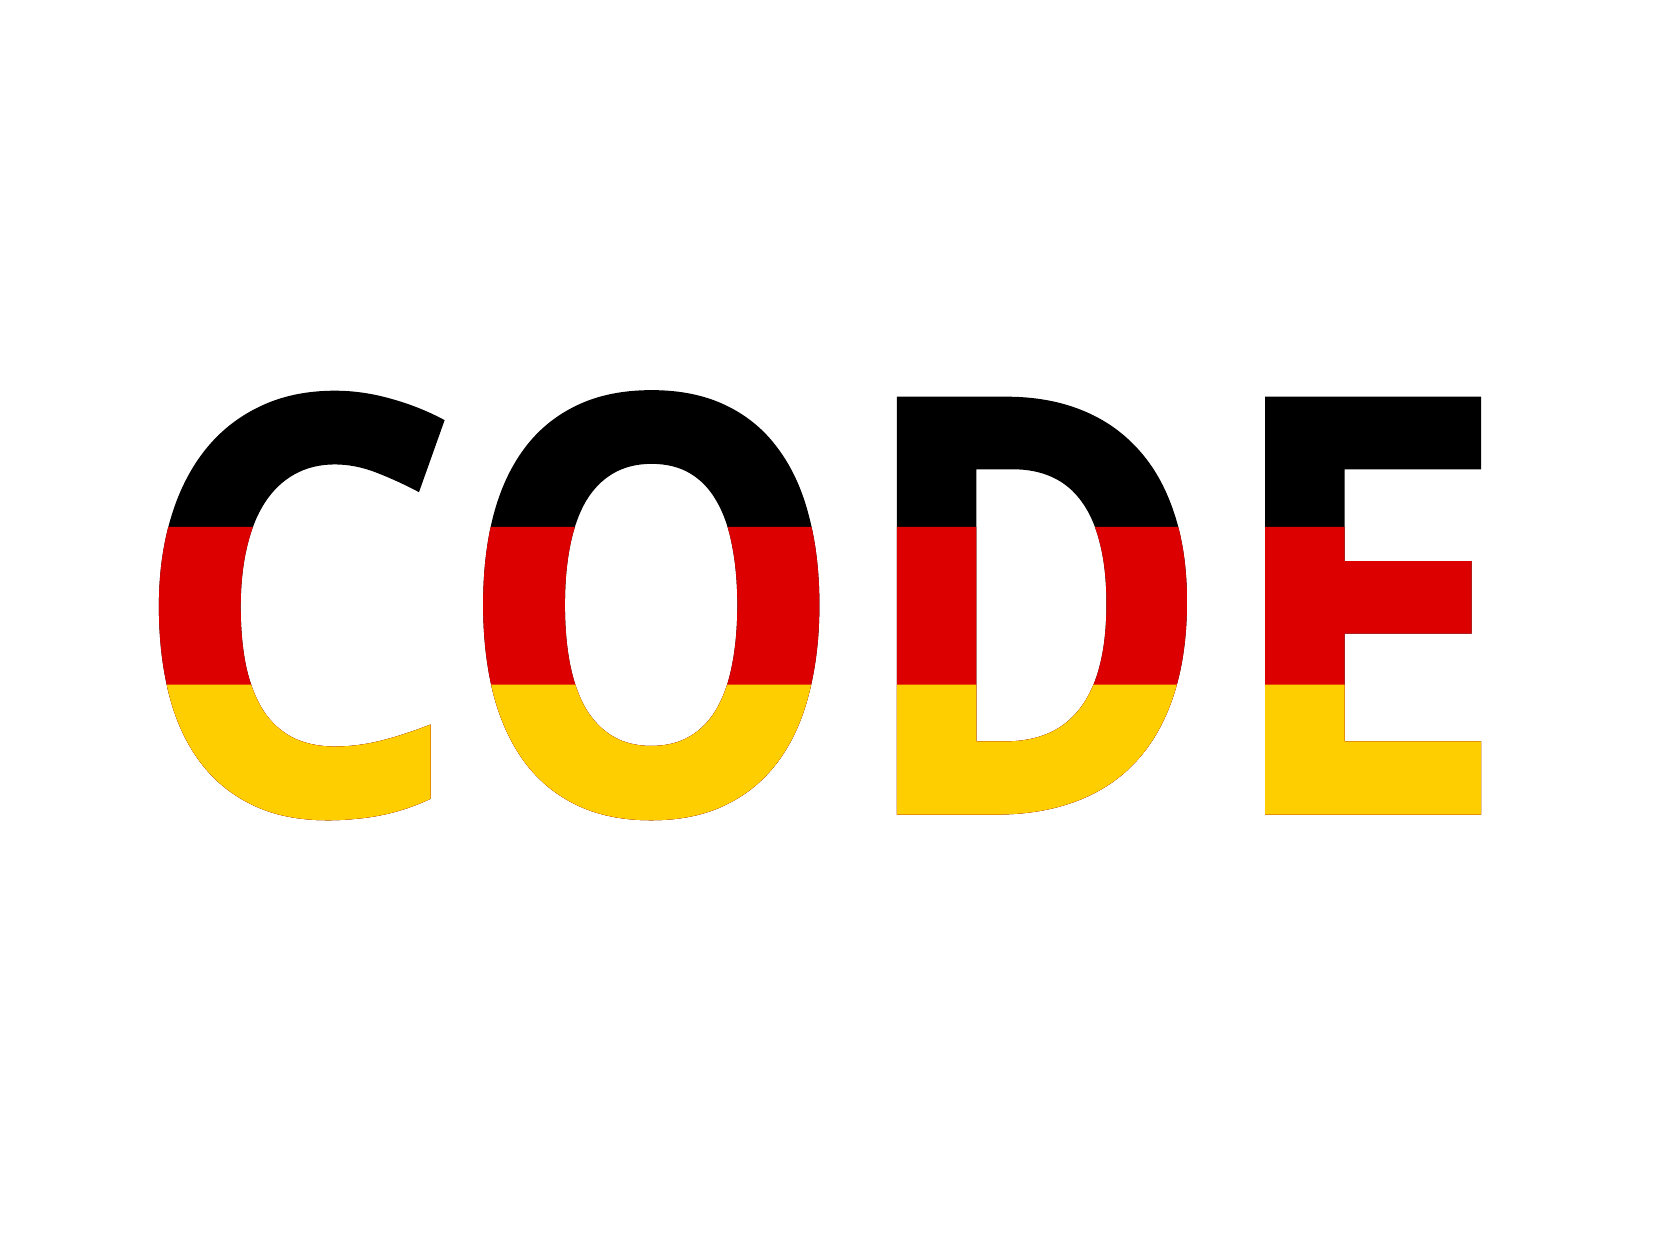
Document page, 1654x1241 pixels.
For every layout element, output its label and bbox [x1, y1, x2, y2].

picture [142, 210, 1486, 1016]
